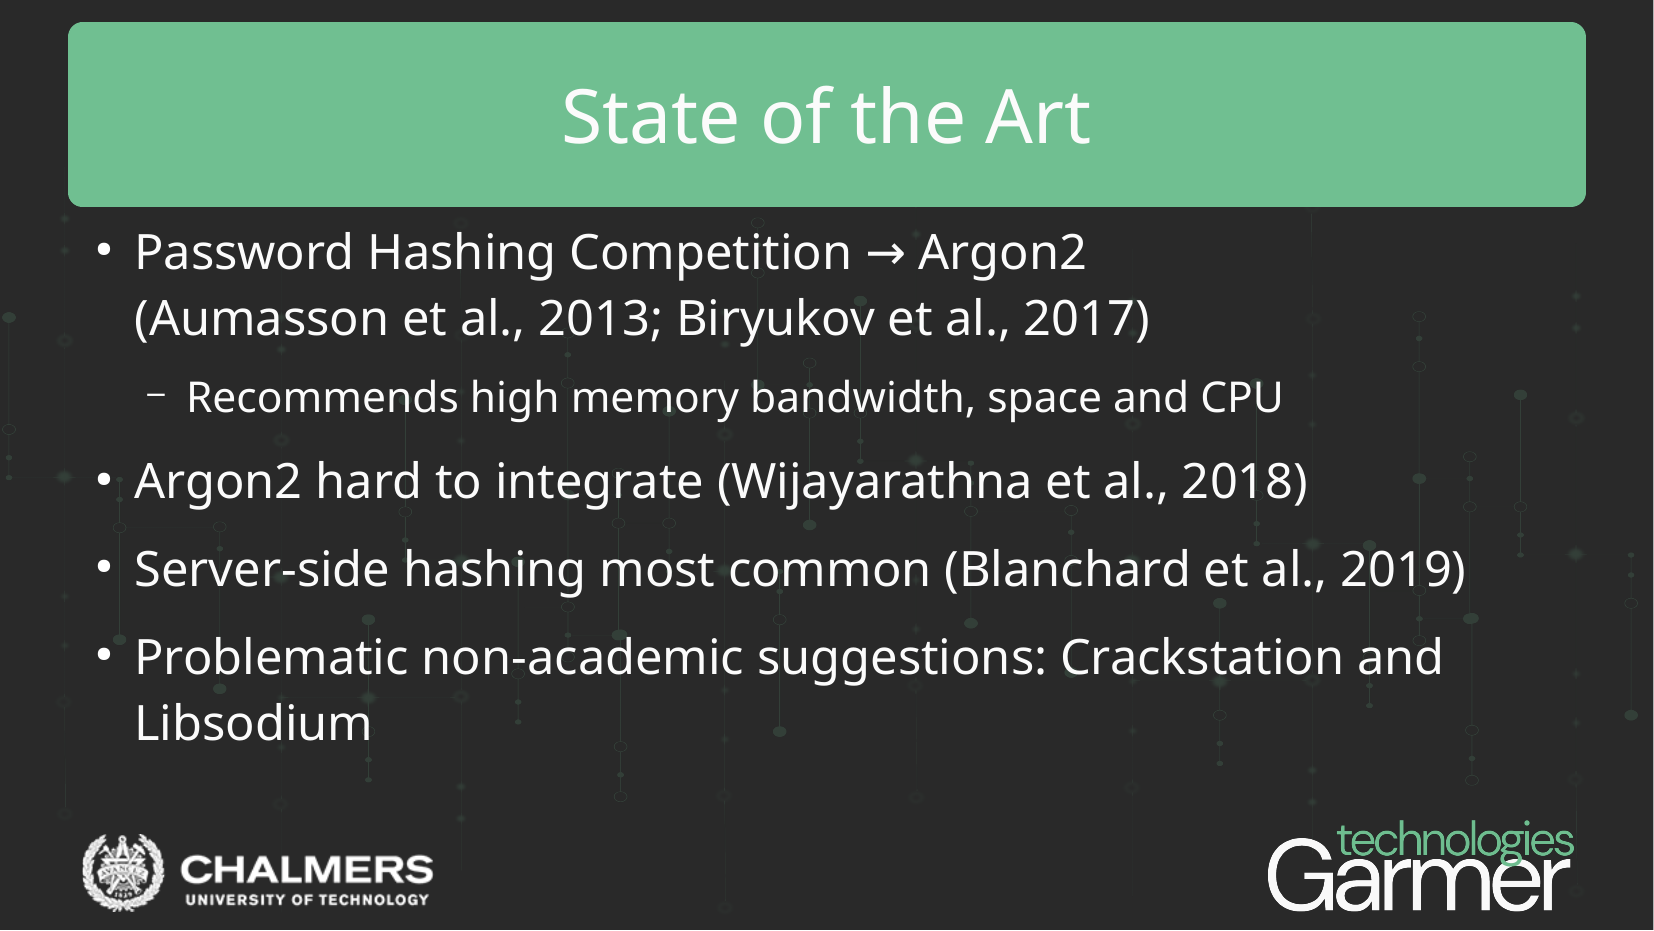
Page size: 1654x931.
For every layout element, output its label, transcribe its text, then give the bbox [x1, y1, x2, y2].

list Password Hashing Competition → Argon2 (Aumasson et al., 2013; Biryukov et al., 2017) Recommends high memory bandwidth, space and CPU Argon2 hard to integrate (Wijayarathna et al., 2018) Server-side hashing most common (Blanchard et al., 2019) Problematic non-academic suggestions: Crackstation and Libsodium [82, 217, 1571, 758]
picture [1246, 807, 1607, 912]
picture [82, 834, 443, 912]
title State of the Art [82, 37, 1571, 193]
